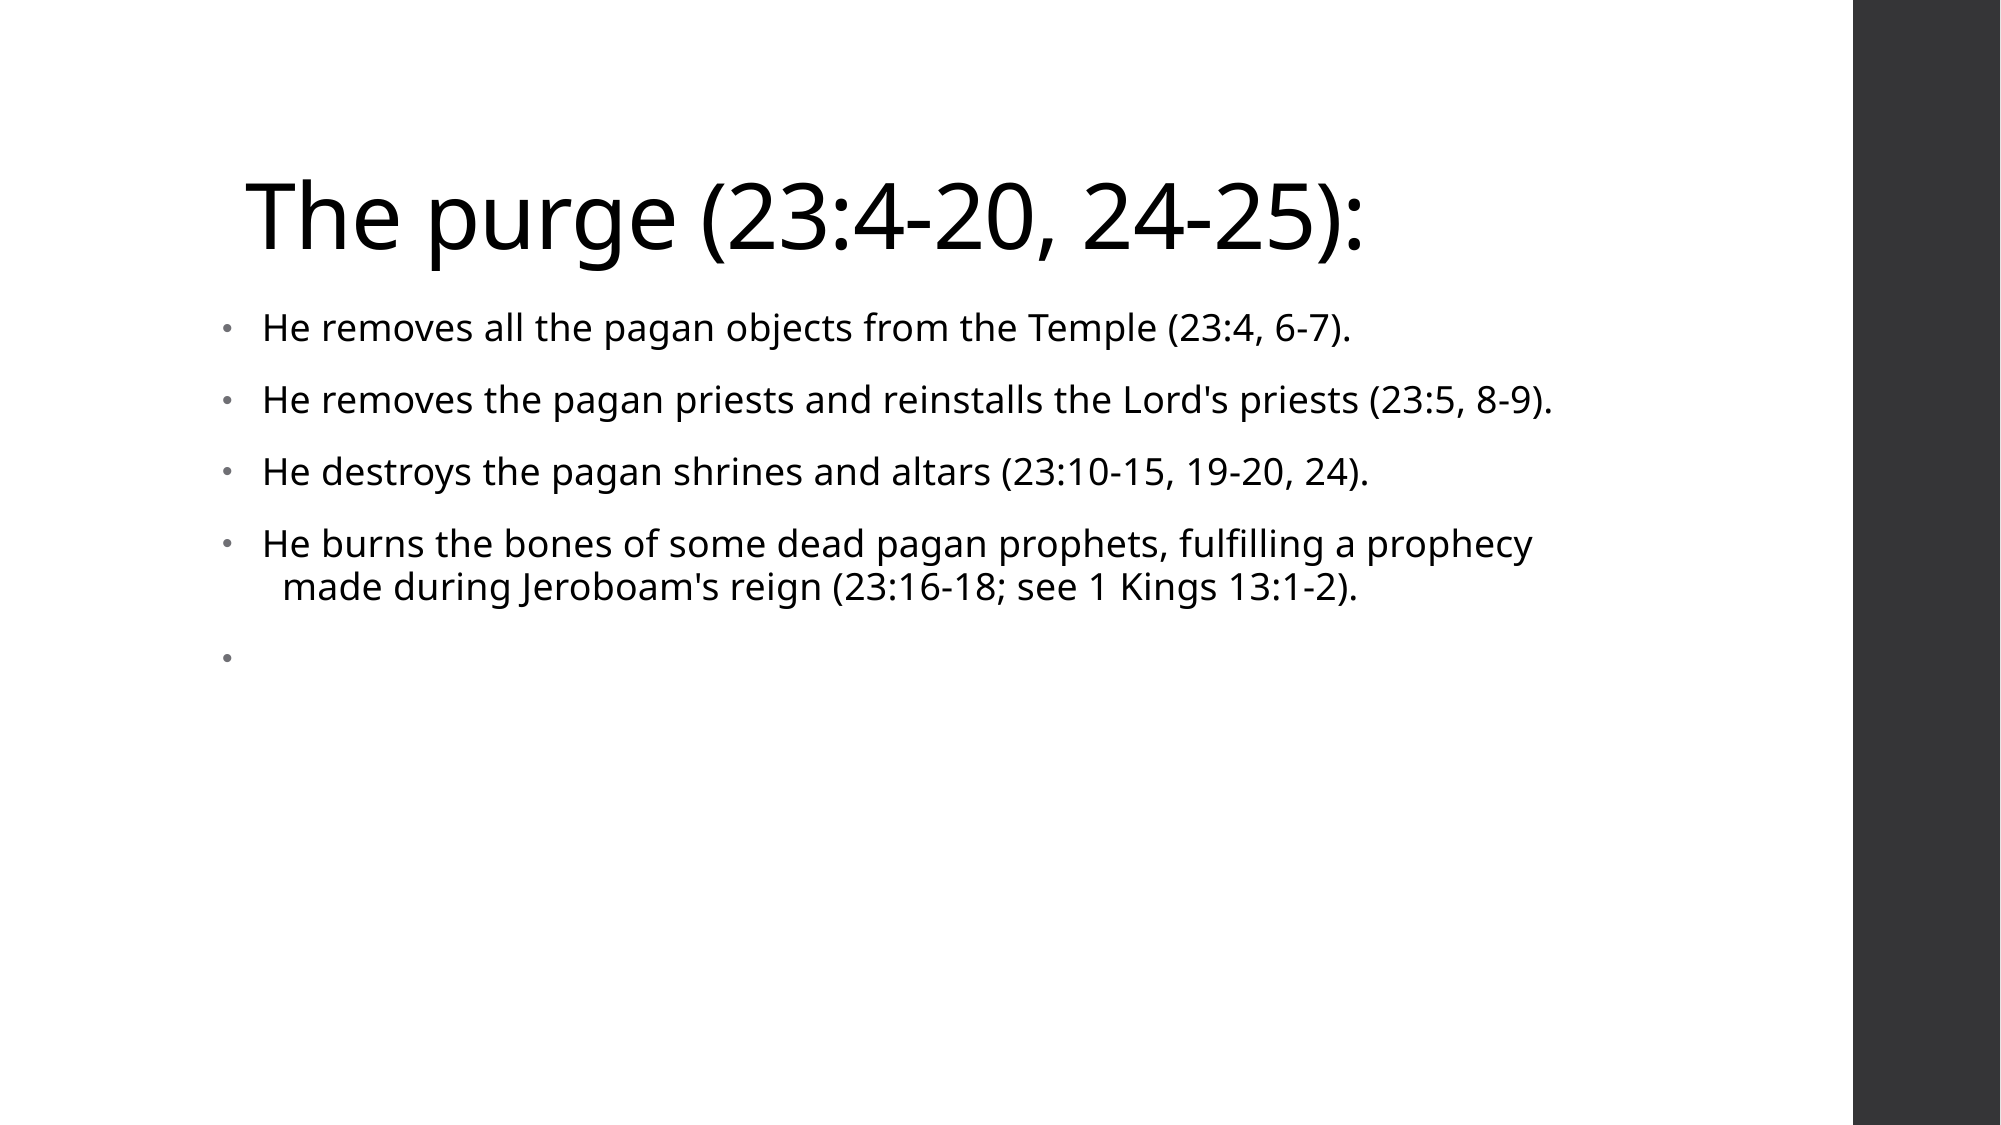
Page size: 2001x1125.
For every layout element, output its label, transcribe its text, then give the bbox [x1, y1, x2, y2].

list He removes all the pagan objects from the Temple (23:4, 6-7). He removes the pagan priests and reinstalls the Lord's priests (23:5, 8-9). He destroys the pagan shrines and altars (23:10-15, 19-20, 24). He burns the bones of some dead pagan prophets, fulfilling a prophecy made during Jeroboam's reign (23:16-18; see 1 Kings 13:1-2). [206, 299, 1617, 1014]
title The purge (23:4-20, 24-25): [206, 60, 1797, 278]
